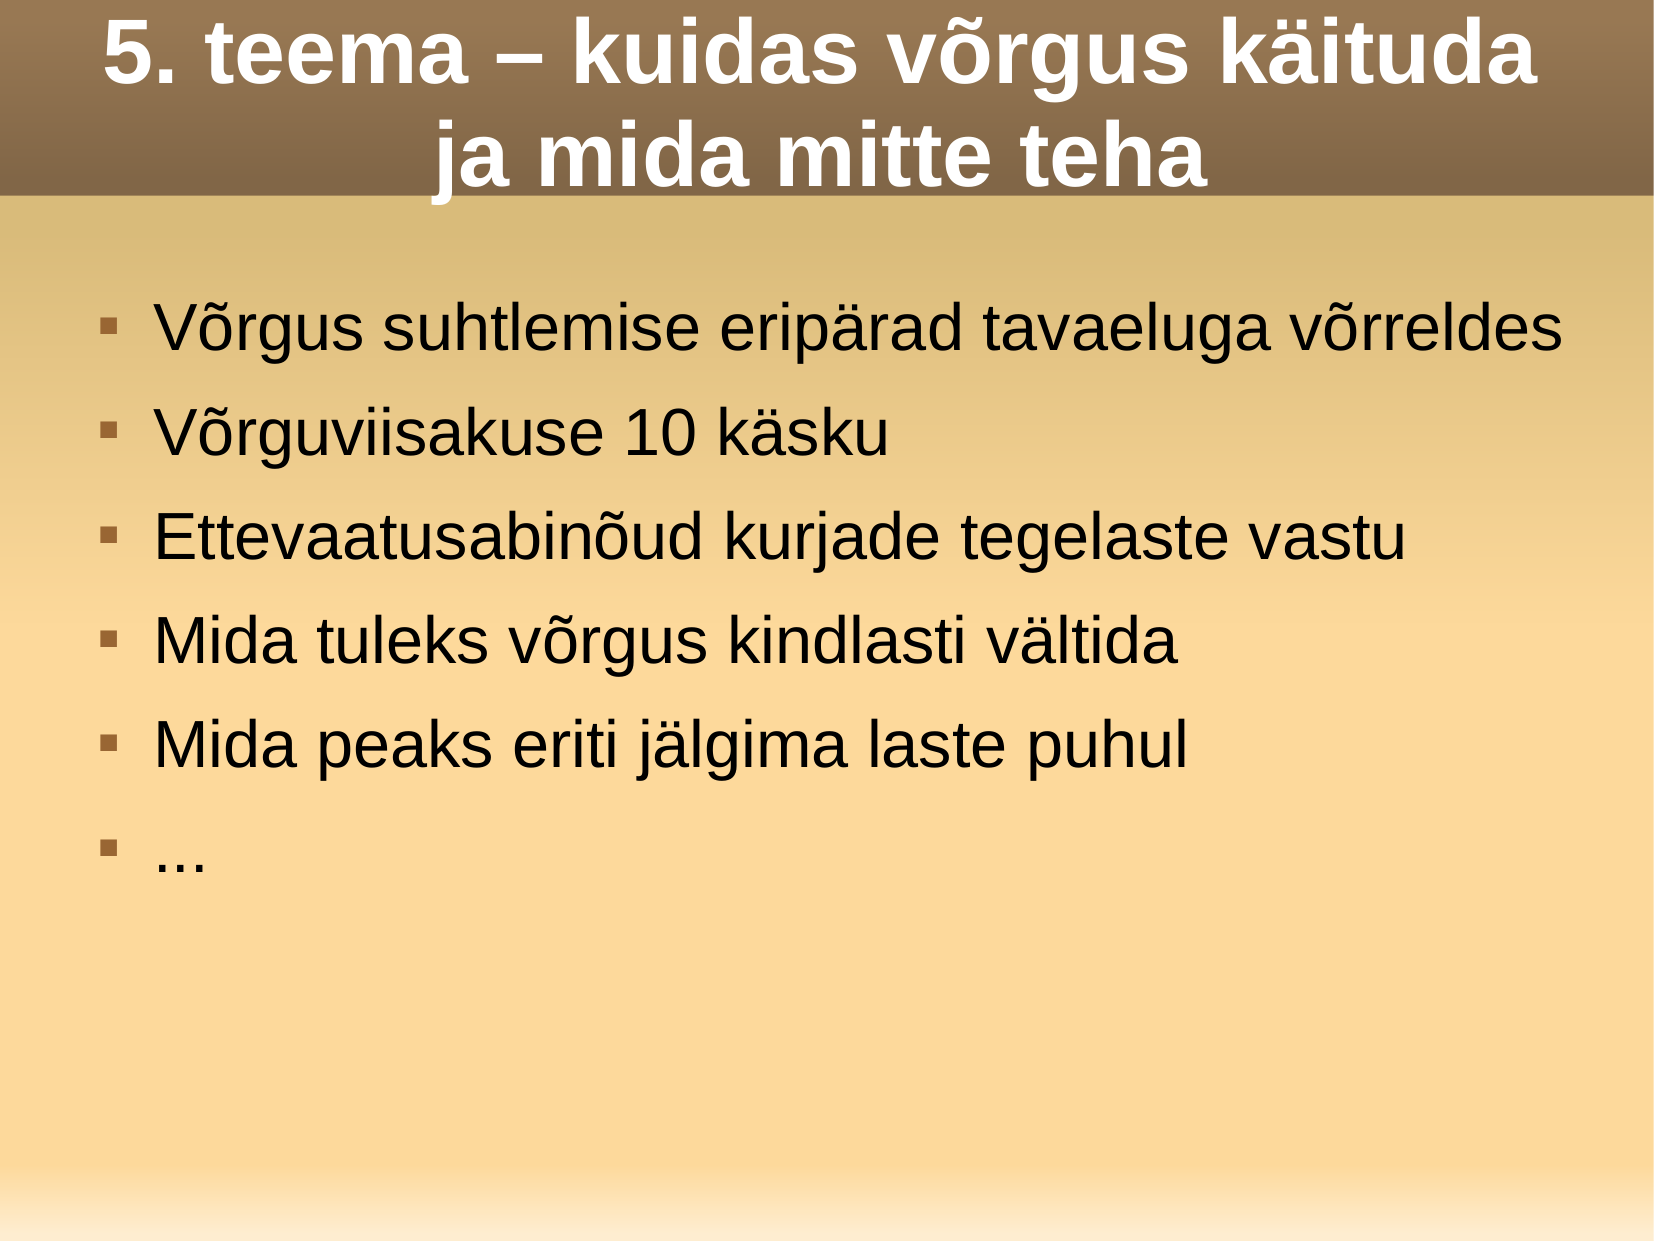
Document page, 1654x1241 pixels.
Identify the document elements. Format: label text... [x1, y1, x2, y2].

picture [0, 0, 1654, 1241]
list Võrgus suhtlemise eripärad tavaeluga võrreldes Võrguviisakuse 10 käsku Ettevaatusabinõud kurjade tegelaste vastu Mida tuleks võrgus kindlasti vältida Mida peaks eriti jälgima laste puhul ... [82, 290, 1571, 1094]
title 5. teema – kuidas võrgus käituda ja mida mitte teha [76, 1, 1565, 207]
